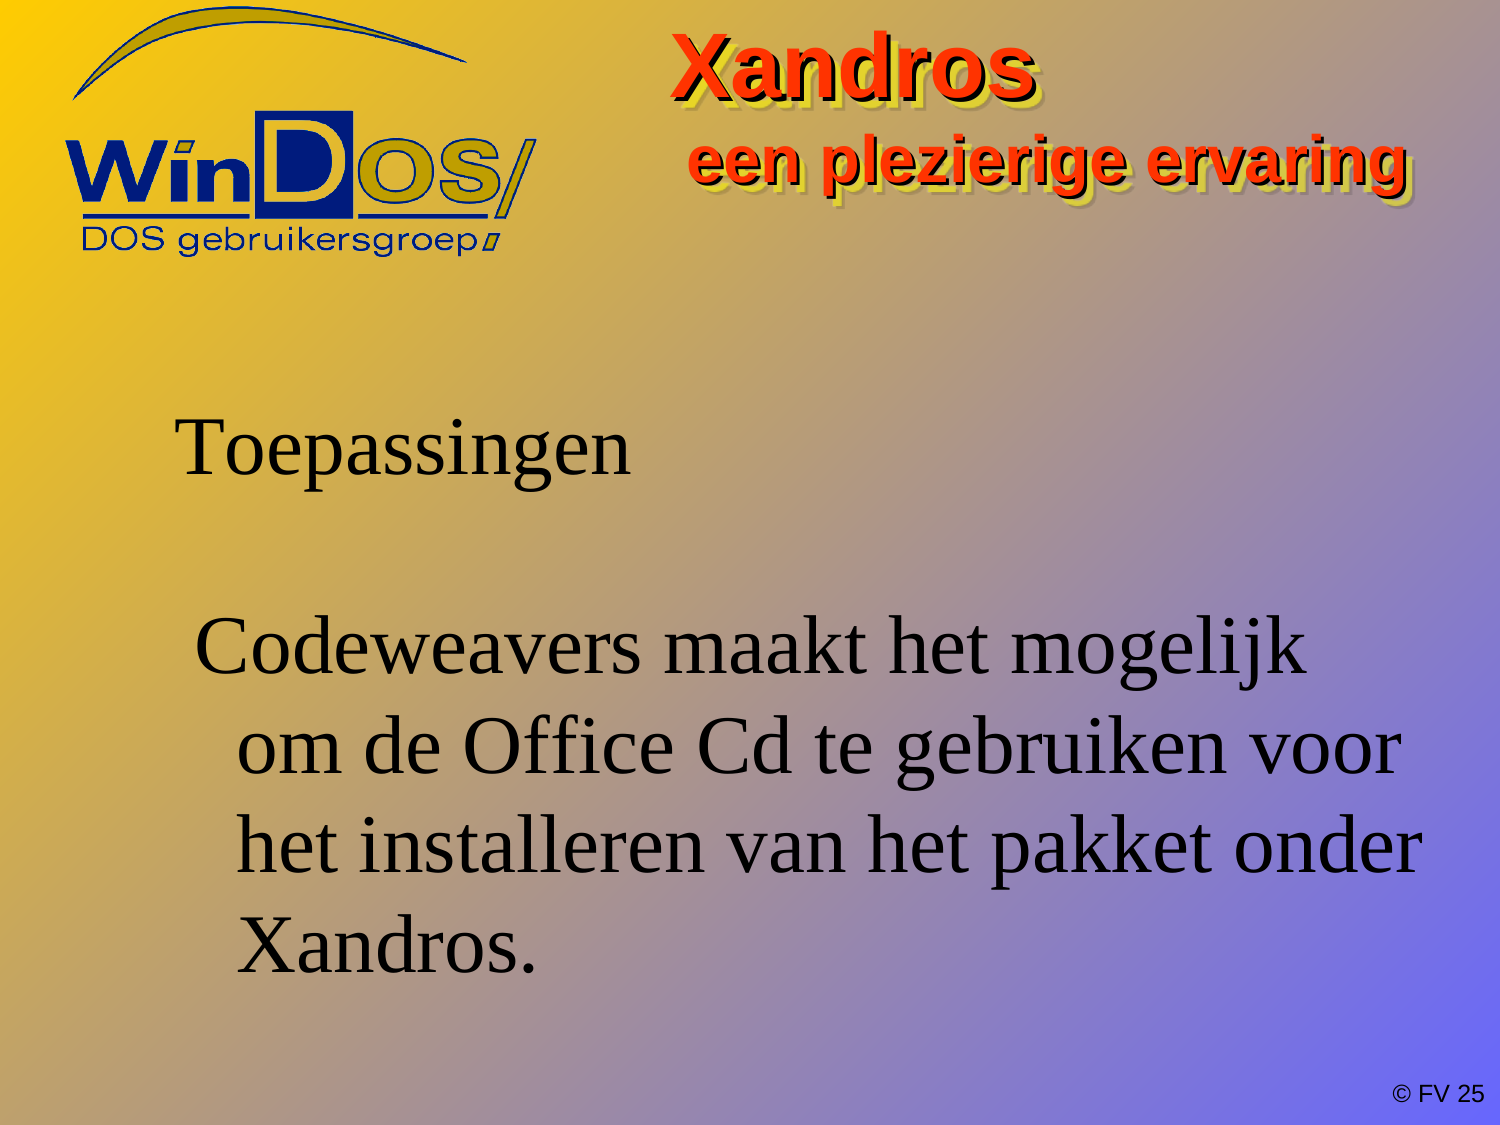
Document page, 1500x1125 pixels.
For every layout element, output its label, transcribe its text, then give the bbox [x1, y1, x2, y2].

text_box Xandros een plezierige ervaring [595, 0, 1500, 205]
text_box Toepassingen Codeweavers maakt het mogelijk om de Office Cd te gebruiken voor het installeren van het pakket onder Xandros. [159, 385, 1440, 1001]
text_box © FV <getal> [1352, 1070, 1500, 1125]
picture [65, 6, 537, 264]
